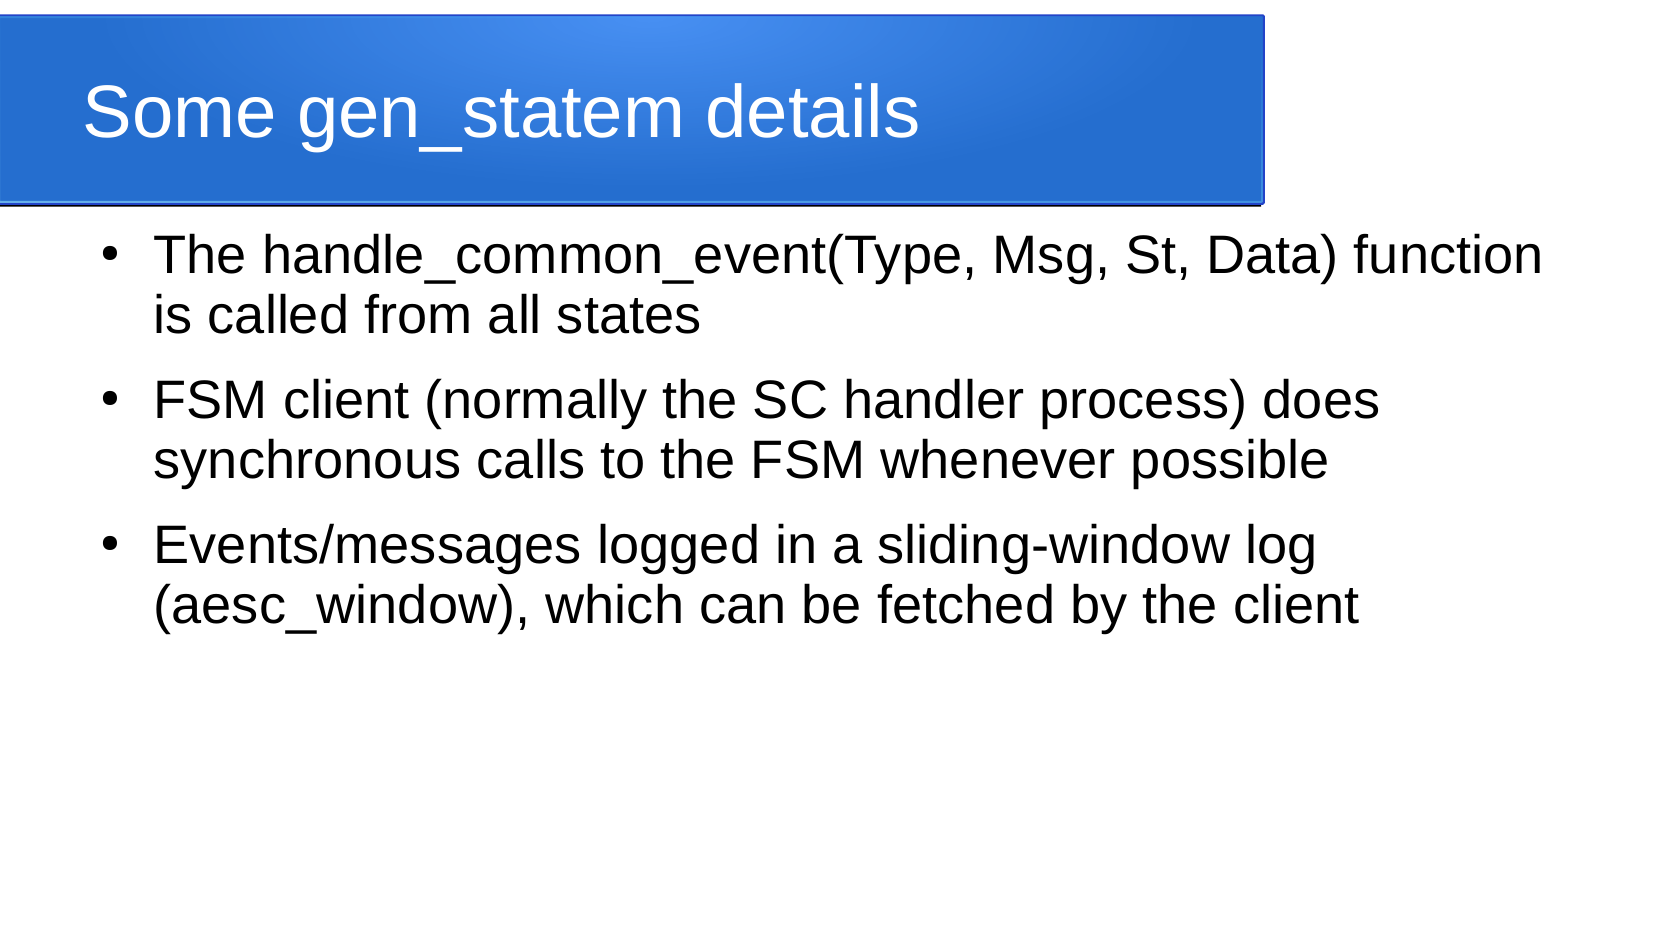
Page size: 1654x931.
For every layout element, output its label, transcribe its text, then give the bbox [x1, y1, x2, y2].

list The handle_common_event(Type, Msg, St, Data) function is called from all states FSM client (normally the SC handler process) does synchronous calls to the FSM whenever possible Events/messages logged in a sliding-window log (aesc_window), which can be fetched by the client [82, 224, 1571, 764]
title Some gen_statem details [82, 35, 1235, 189]
